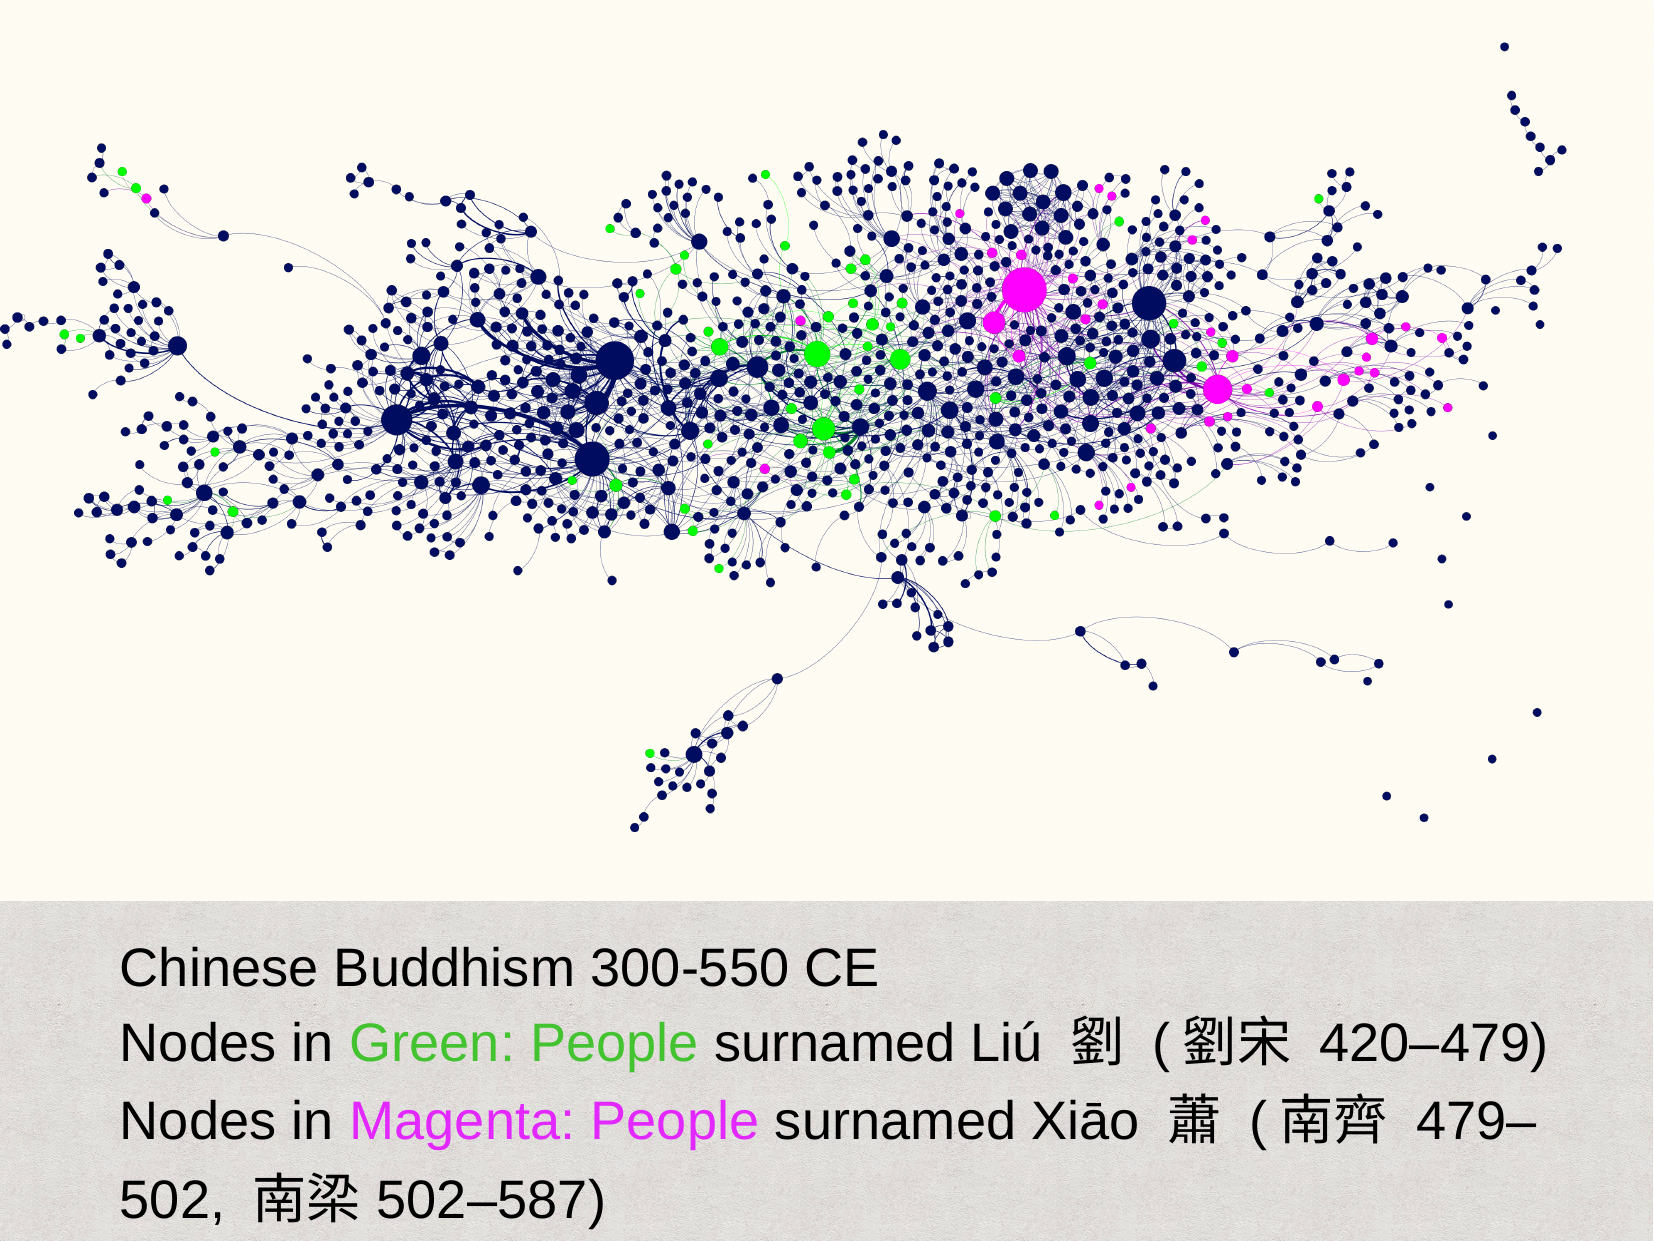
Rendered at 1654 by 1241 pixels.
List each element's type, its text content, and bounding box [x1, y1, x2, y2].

text_box Chinese Buddhism 300-550 CE Nodes in Green: People surnamed Liú 劉 (劉宋 420–479) Nodes in Magenta: People surnamed Xiāo 蕭 (南齊 479–502, 南梁502–587) [104, 930, 1620, 1241]
picture [0, 0, 1654, 1241]
